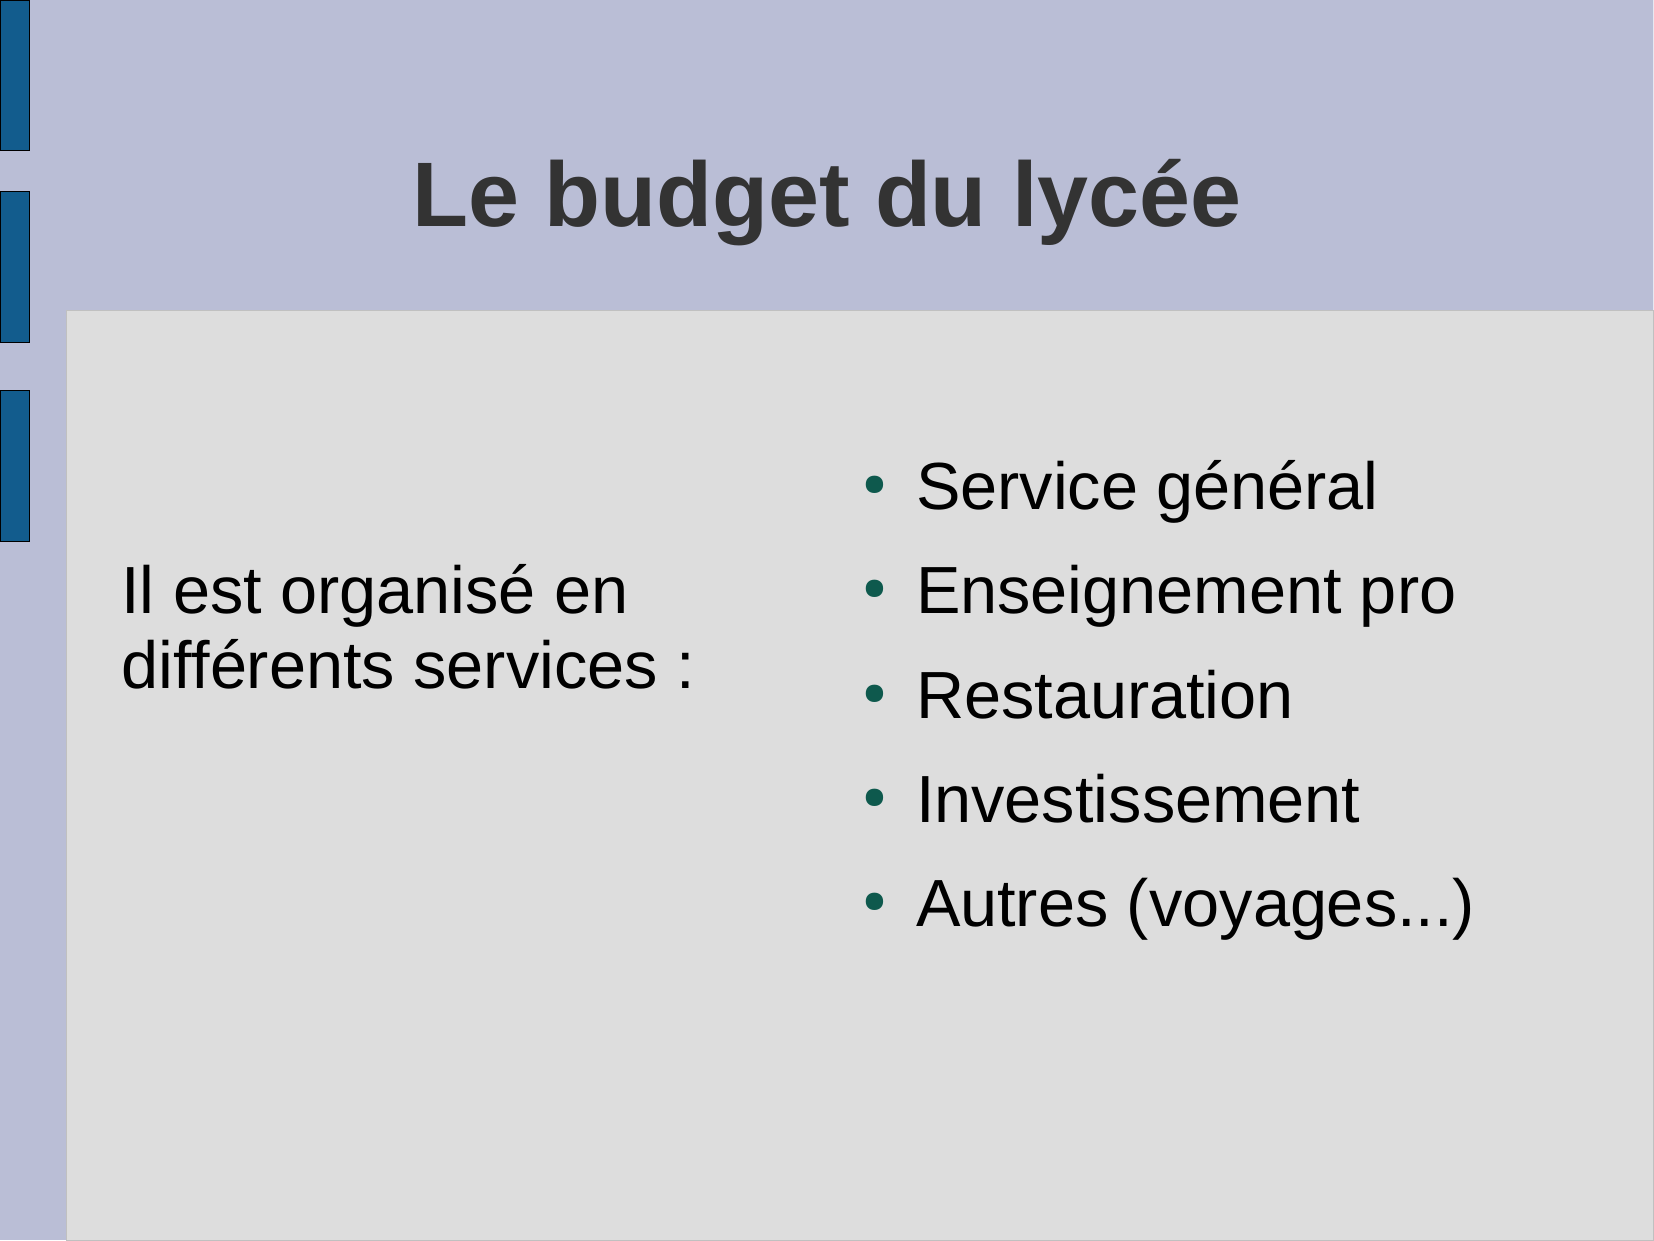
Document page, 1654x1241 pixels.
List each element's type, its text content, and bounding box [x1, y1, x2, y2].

list Service général Enseignement pro Restauration Investissement Autres (voyages...) [845, 344, 1535, 1112]
title Le budget du lycée [121, 91, 1534, 299]
list Il est organisé en différents services : [121, 344, 811, 1127]
